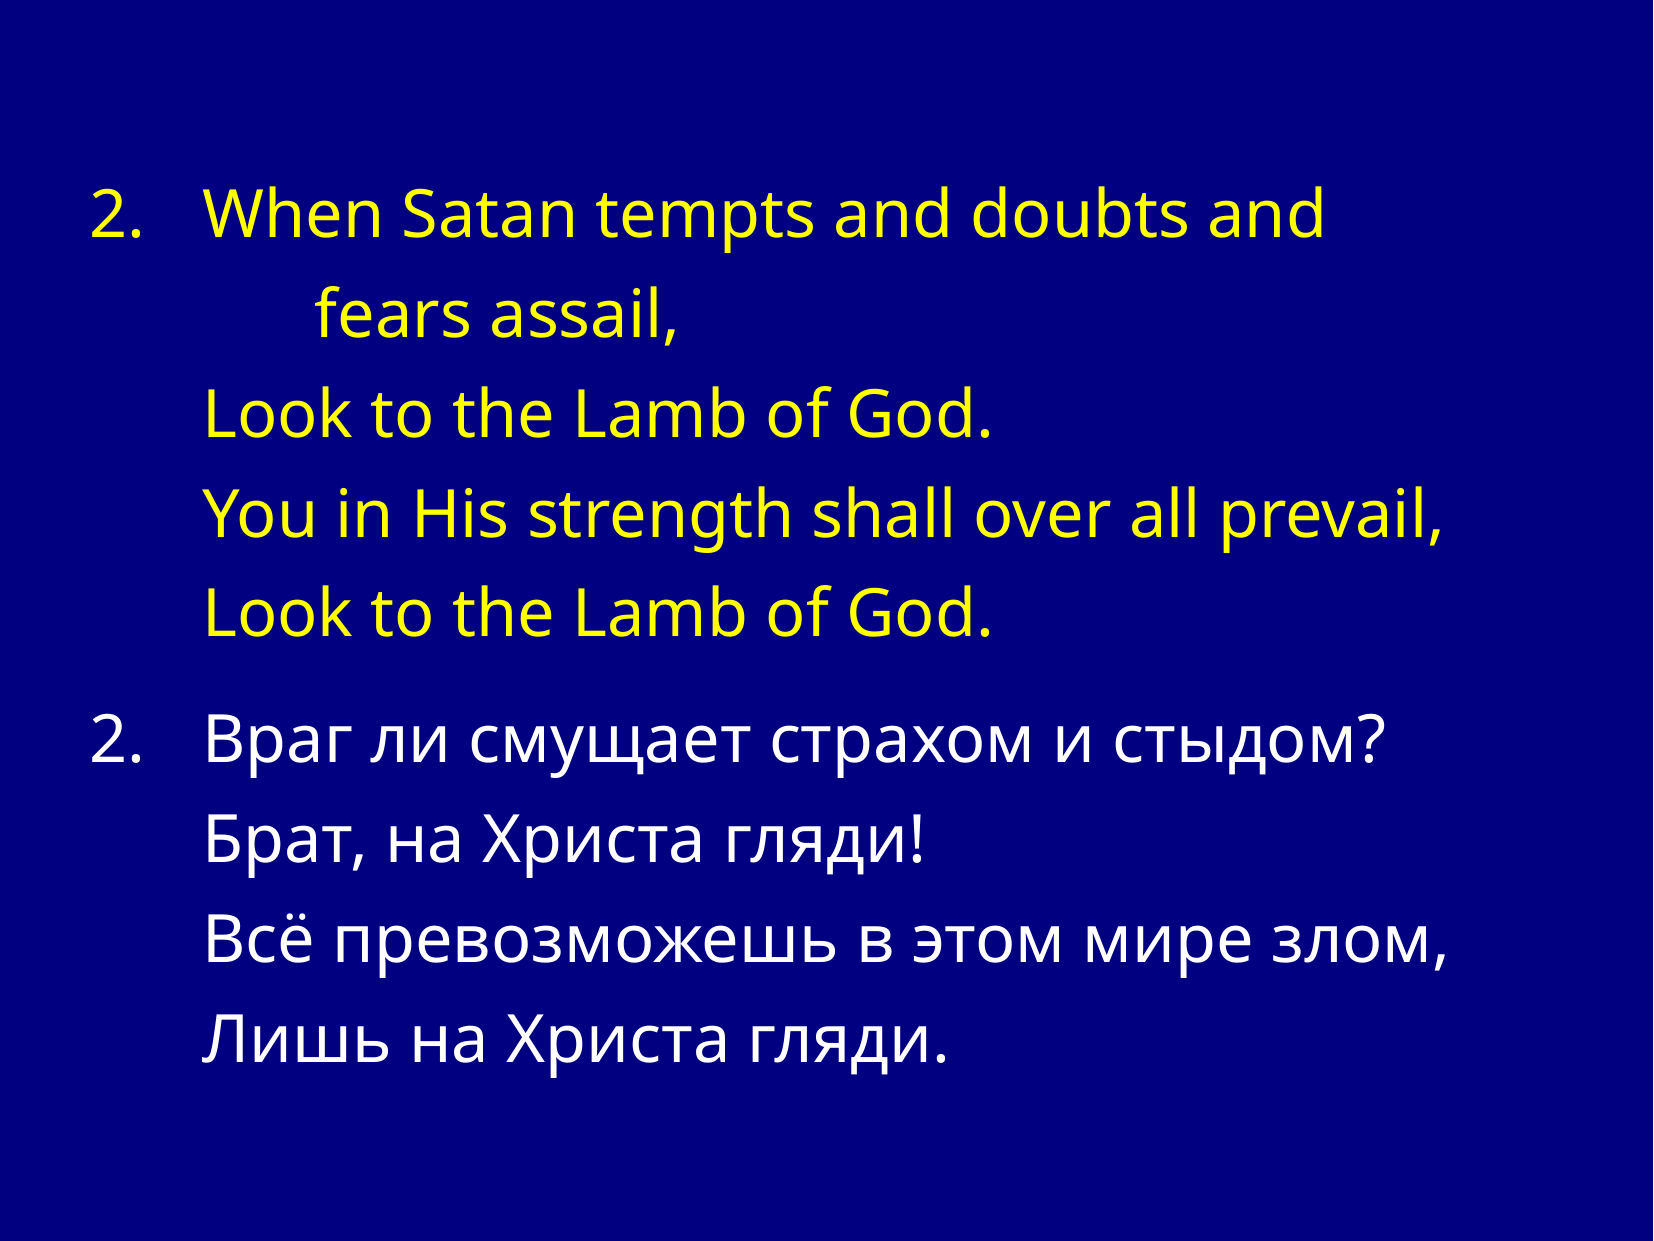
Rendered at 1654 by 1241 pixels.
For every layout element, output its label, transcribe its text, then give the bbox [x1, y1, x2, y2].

text_box 2. When Satan tempts and doubts and fears assail, Look to the Lamb of God. You in His strength shall over all prevail, Look to the Lamb of God. [75, 150, 1653, 638]
text_box 2. Враг ли смущает страхом и стыдом? Брат, на Христа гляди! Всё превозможешь в этом мире злом, Лишь на Христа гляди. [75, 675, 1653, 1163]
